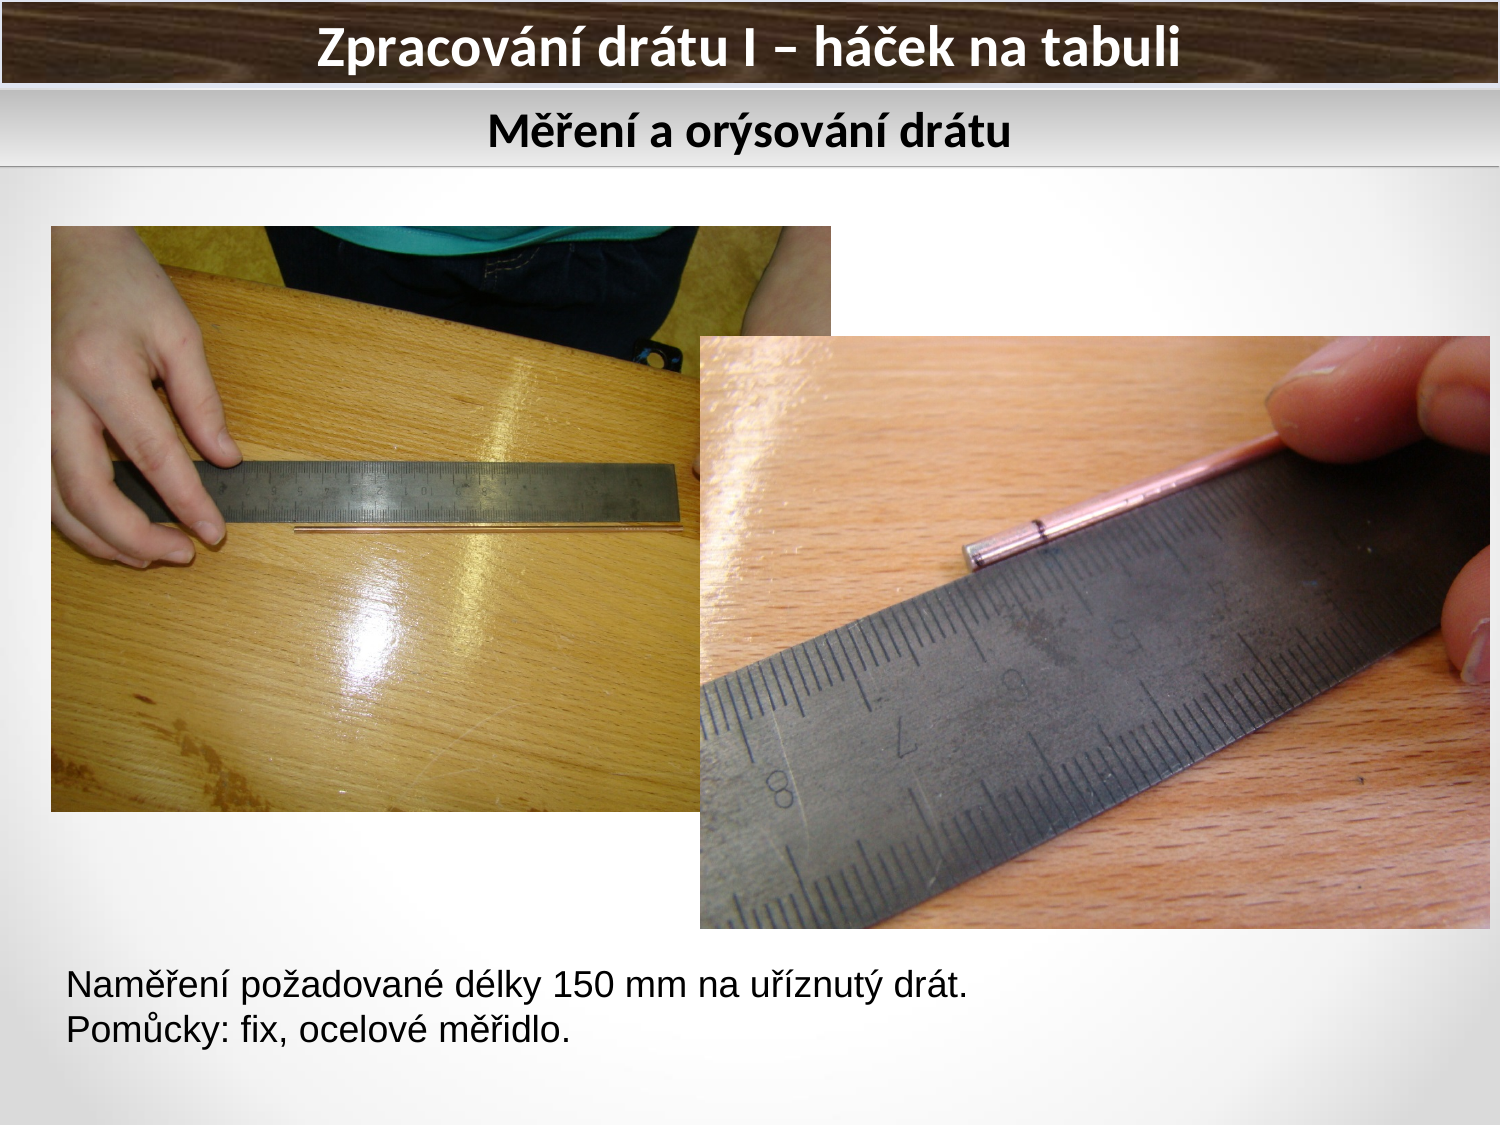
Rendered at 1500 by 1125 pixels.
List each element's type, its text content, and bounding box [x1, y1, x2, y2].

text_box Měření a orýsování drátu [0, 90, 1500, 166]
text_box Zpracování drátu I – háček na tabuli [0, 0, 1500, 86]
picture [0, 166, 1500, 1125]
text_box Naměření požadované délky 150 mm na uříznutý drát. Pomůcky: fix, ocelové měřidlo. [51, 952, 1436, 1058]
picture [0, 86, 1500, 90]
